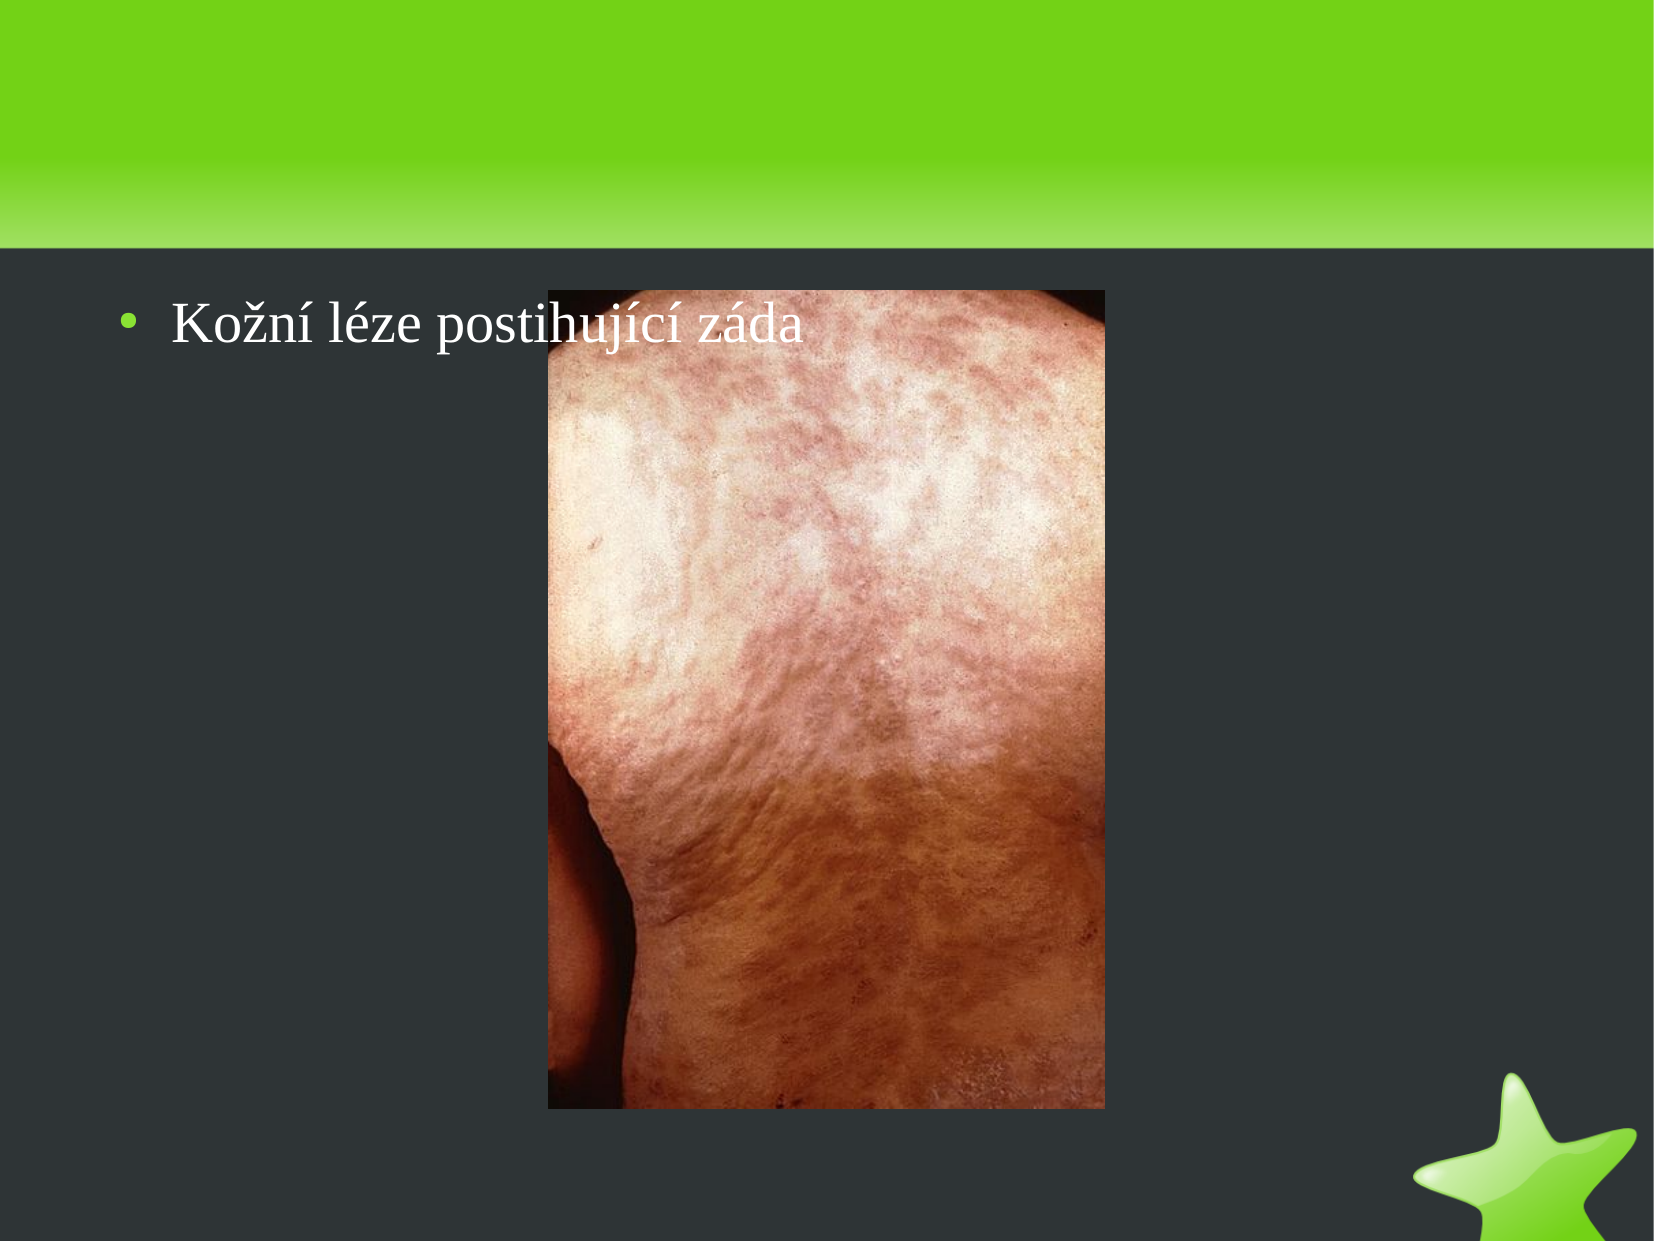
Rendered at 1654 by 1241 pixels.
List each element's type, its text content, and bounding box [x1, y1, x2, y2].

list Kožní léze postihující záda [845, 290, 1572, 1109]
picture [0, 0, 1654, 1241]
